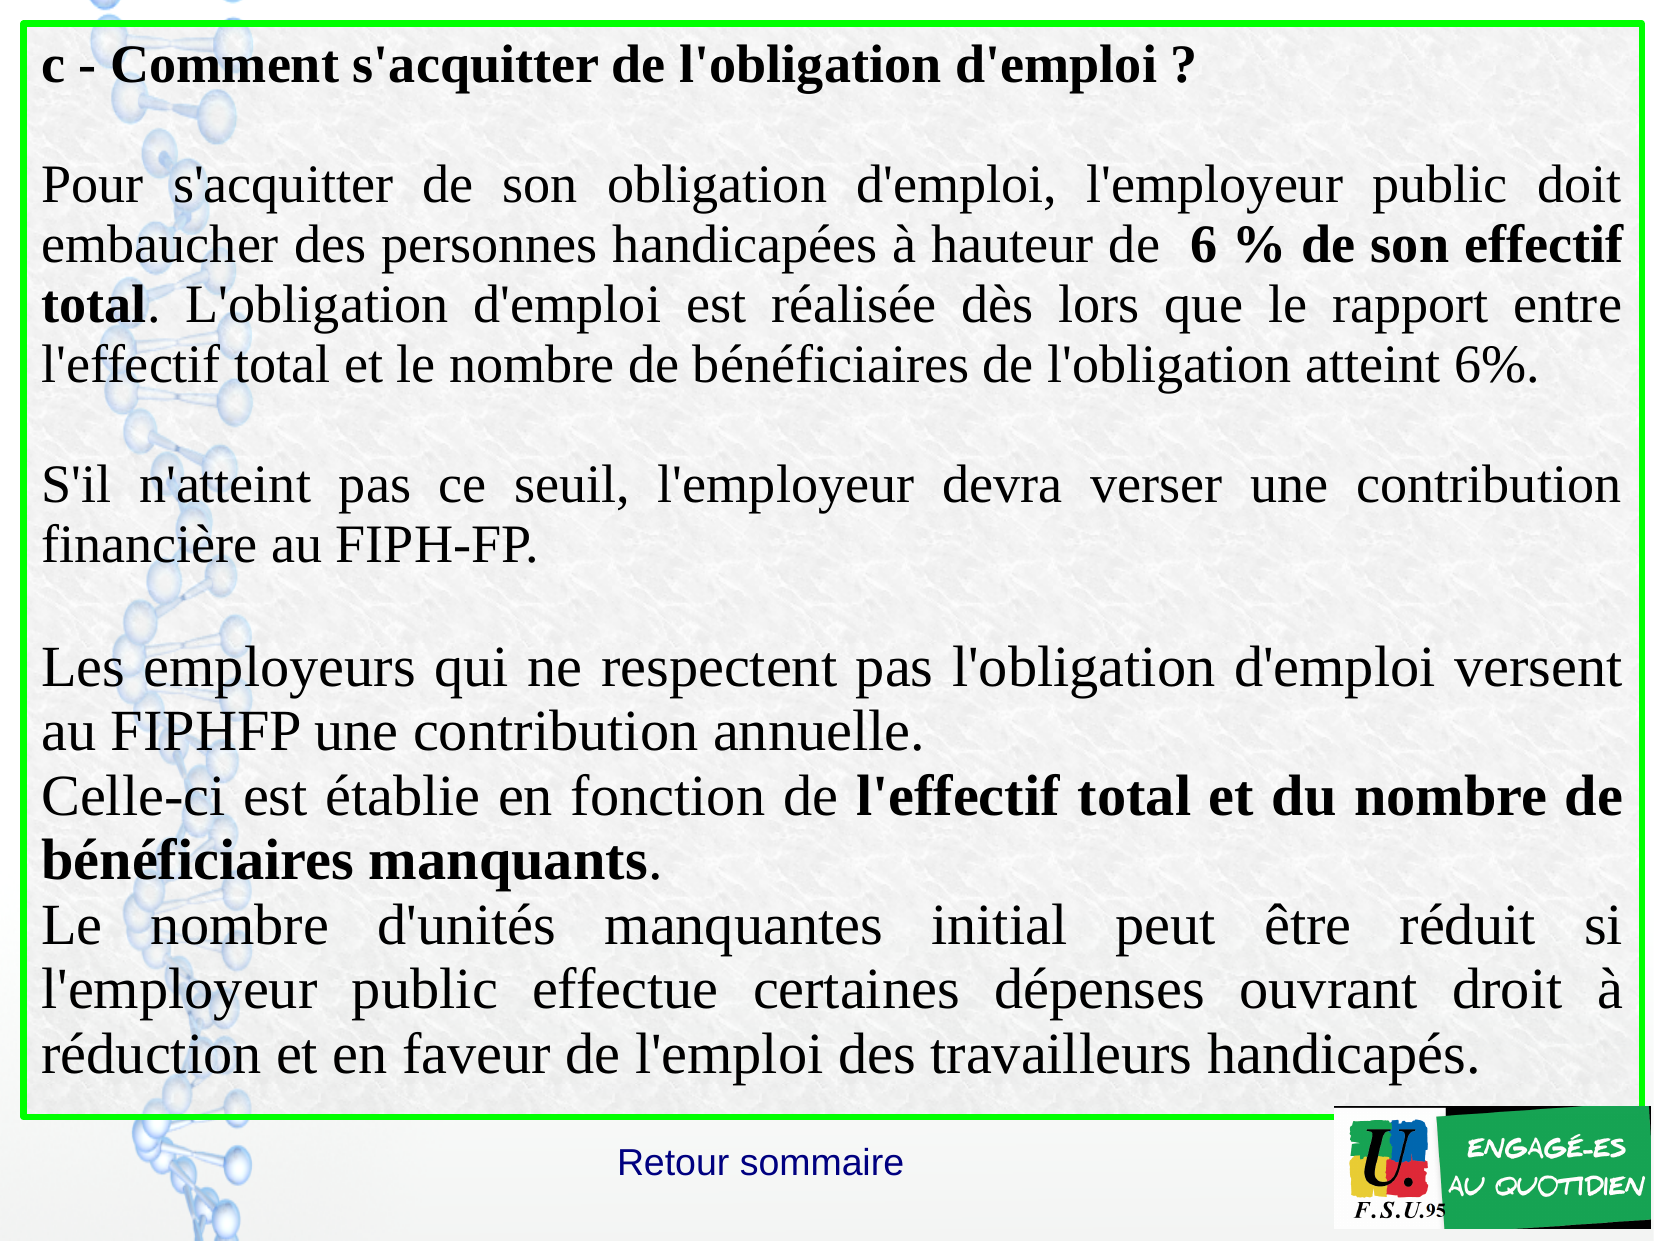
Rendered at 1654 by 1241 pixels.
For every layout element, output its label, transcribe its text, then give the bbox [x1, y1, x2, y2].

picture [0, 0, 1654, 1241]
text_box Retour sommaire [602, 1133, 1087, 1191]
text_box c - Comment s'acquitter de l'obligation d'emploi ? Pour s'acquitter de son obligation d'emploi, l'employeur public doit embaucher des personnes handicapées à hauteur de 6 % de son effectif total. L'obligation d'emploi est réalisée dès lors que le rapport entre l'effectif total et le nombre de bénéficiaires de l'obligation atteint 6%. S'il n'atteint pas ce seuil, l'employeur devra verser une contribution financière au FIPH-FP. Les employeurs qui ne respectent pas l'obligation d'emploi versent au FIPHFP une contribution annuelle. Celle-ci est établie en fonction de l'effectif total et du nombre de bénéficiaires manquants. Le nombre d'unités manquantes initial peut être réduit si l'employeur public effectue certaines dépenses ouvrant droit à réduction et en faveur de l'emploi des travailleurs handicapés. [23, 23, 1642, 1118]
